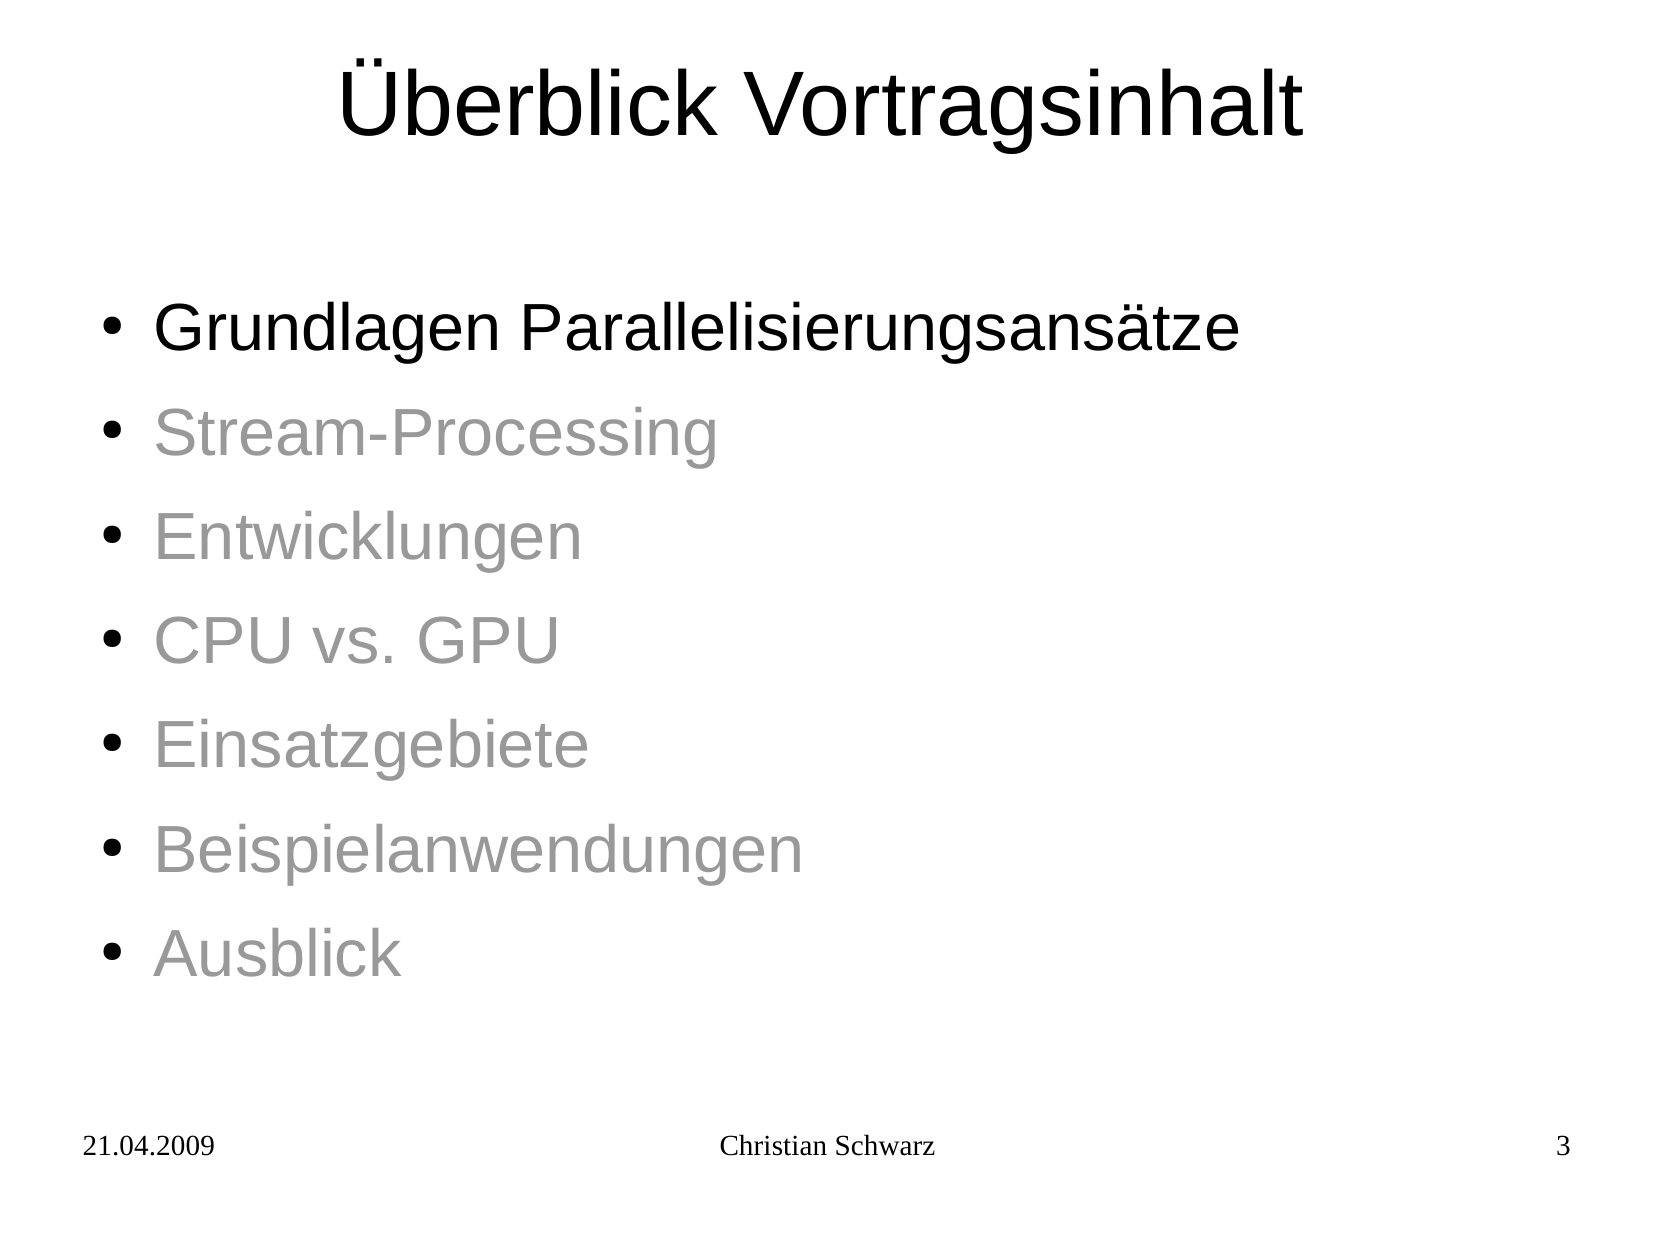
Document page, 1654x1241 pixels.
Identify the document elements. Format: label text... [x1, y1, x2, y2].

list Grundlagen Parallelisierungsansätze Stream-Processing Entwicklungen CPU vs. GPU Einsatzgebiete Beispielanwendungen Ausblick [82, 290, 1571, 1109]
title Überblick Vortragsinhalt [76, 0, 1565, 208]
